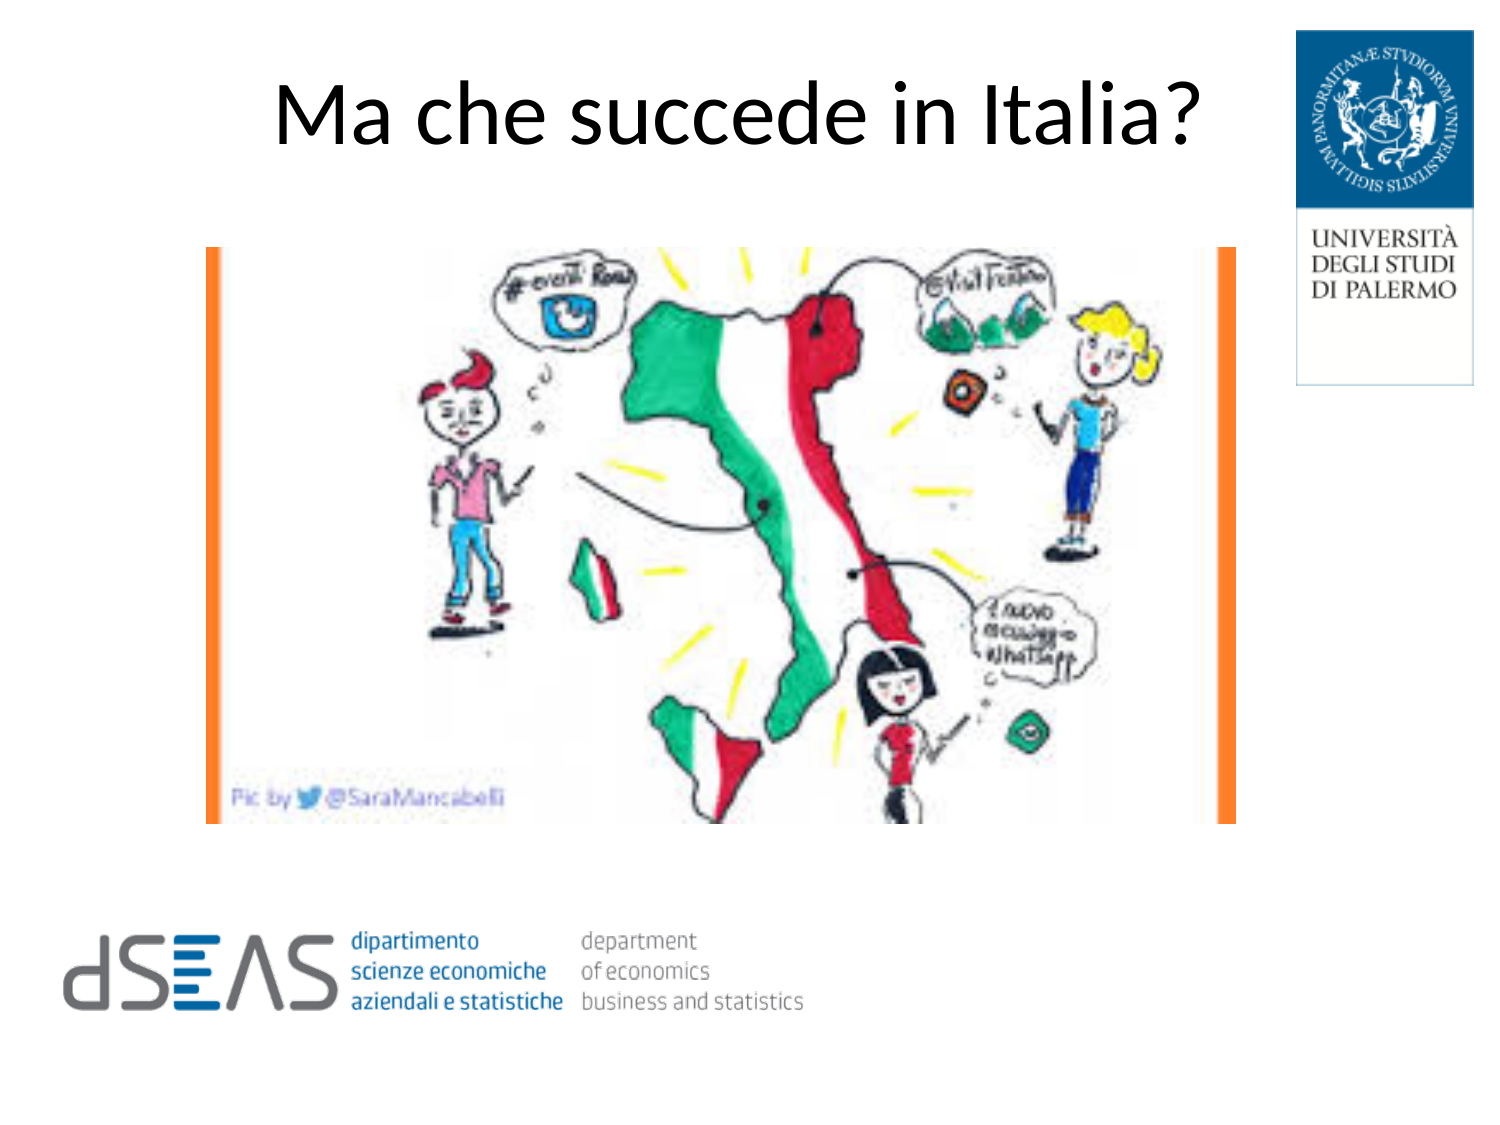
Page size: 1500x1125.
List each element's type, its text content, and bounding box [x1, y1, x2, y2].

picture [41, 838, 833, 1071]
title Ma che succede in Italia? [75, 45, 1296, 233]
picture [1296, 30, 1474, 386]
picture [206, 247, 1236, 824]
